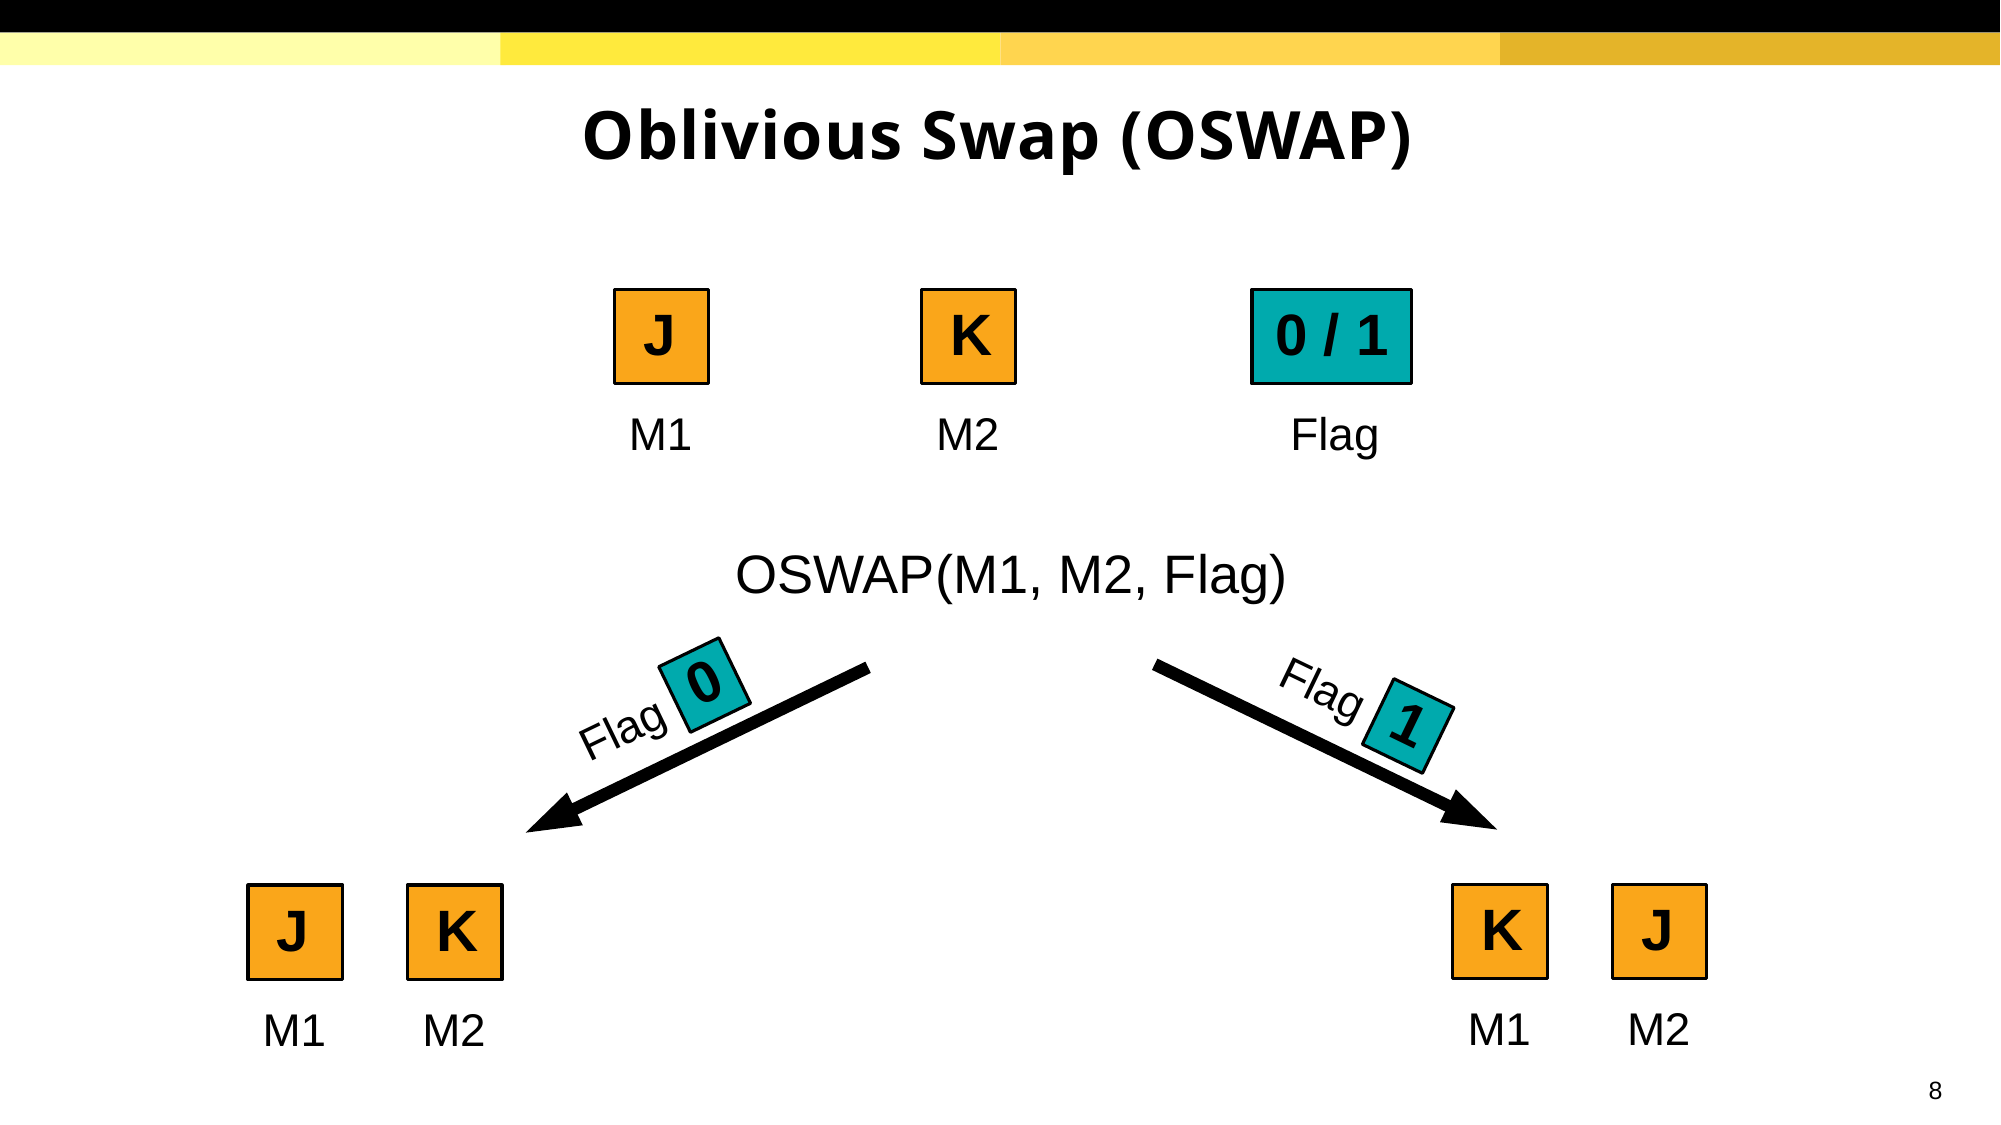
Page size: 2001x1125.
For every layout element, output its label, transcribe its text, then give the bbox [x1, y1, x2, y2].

text_box M2 [1612, 996, 1706, 1063]
text_box [248, 885, 343, 980]
text_box Flag [555, 673, 691, 785]
text_box [716, 637, 751, 705]
text_box M1 [1452, 996, 1547, 1063]
text_box 0 / 1 [1260, 295, 1404, 376]
text_box 1 [1364, 674, 1454, 773]
text_box 0 [658, 634, 777, 791]
text_box J [628, 295, 691, 376]
text_box Flag [1275, 401, 1395, 468]
text_box J [262, 890, 325, 971]
text_box Flag [1255, 633, 1391, 745]
text_box [1363, 678, 1396, 746]
text_box [614, 289, 709, 384]
title Oblivious Swap (OSWAP) [48, 65, 1947, 213]
text_box [921, 289, 1016, 384]
text_box M1 [248, 997, 342, 1064]
text_box K [421, 890, 494, 971]
text_box [407, 885, 502, 980]
text_box K [1466, 890, 1539, 971]
text_box M2 [921, 401, 1015, 468]
text_box [1251, 289, 1412, 384]
text_box [658, 665, 692, 733]
text_box J [1626, 890, 1689, 971]
text_box [1612, 884, 1707, 979]
text_box K [935, 295, 1008, 376]
text_box M2 [407, 997, 501, 1064]
text_box M1 [614, 401, 708, 468]
text_box [1420, 706, 1454, 774]
text_box 8 [1913, 1069, 1958, 1113]
text_box [1452, 884, 1548, 979]
text_box OSWAP(M1, M2, Flag) [720, 537, 1304, 613]
